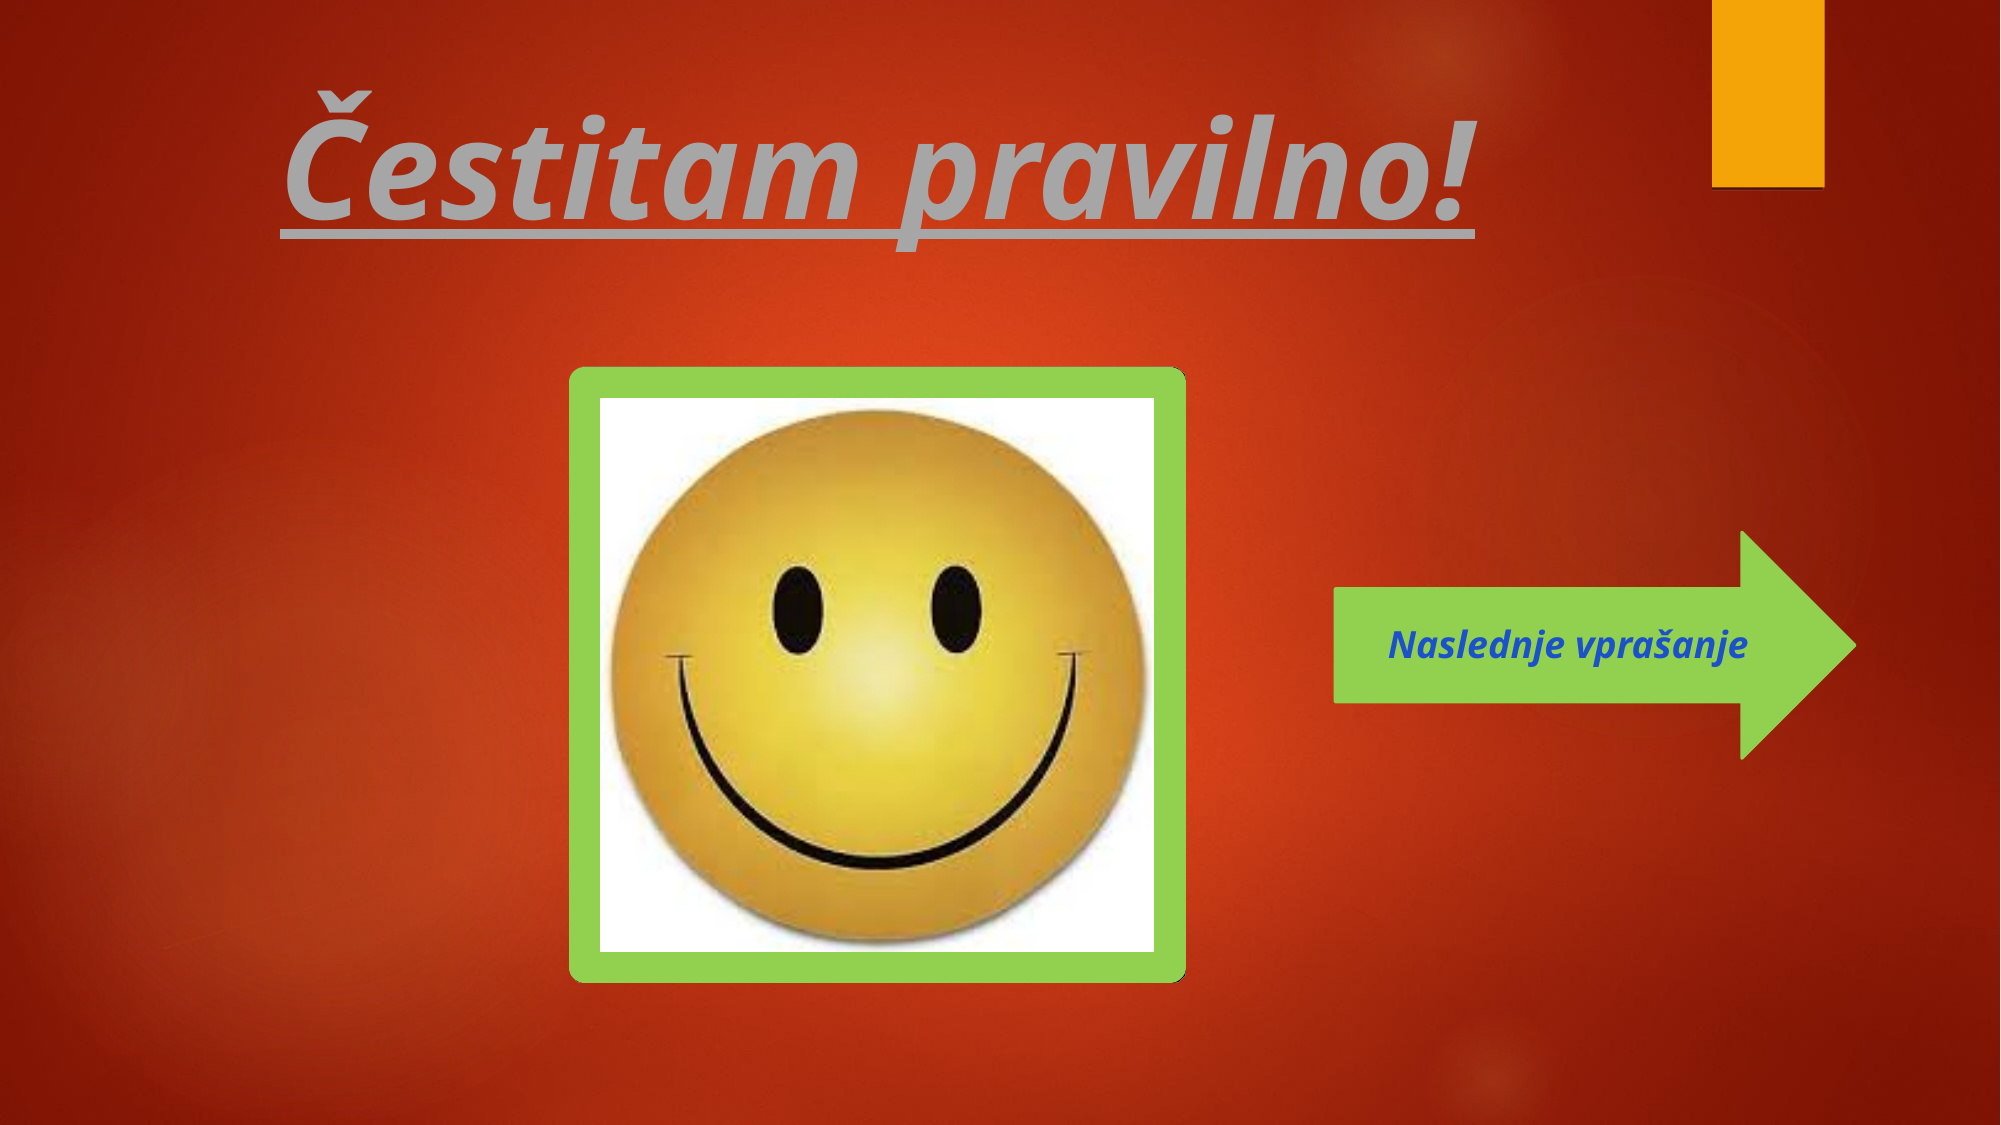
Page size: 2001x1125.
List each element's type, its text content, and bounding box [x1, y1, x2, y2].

text_box [1335, 532, 1827, 759]
text_box Naslednje vprašanje [1373, 613, 1925, 674]
picture [0, 0, 2001, 1125]
title Čestitam pravilno! [106, 74, 1649, 304]
